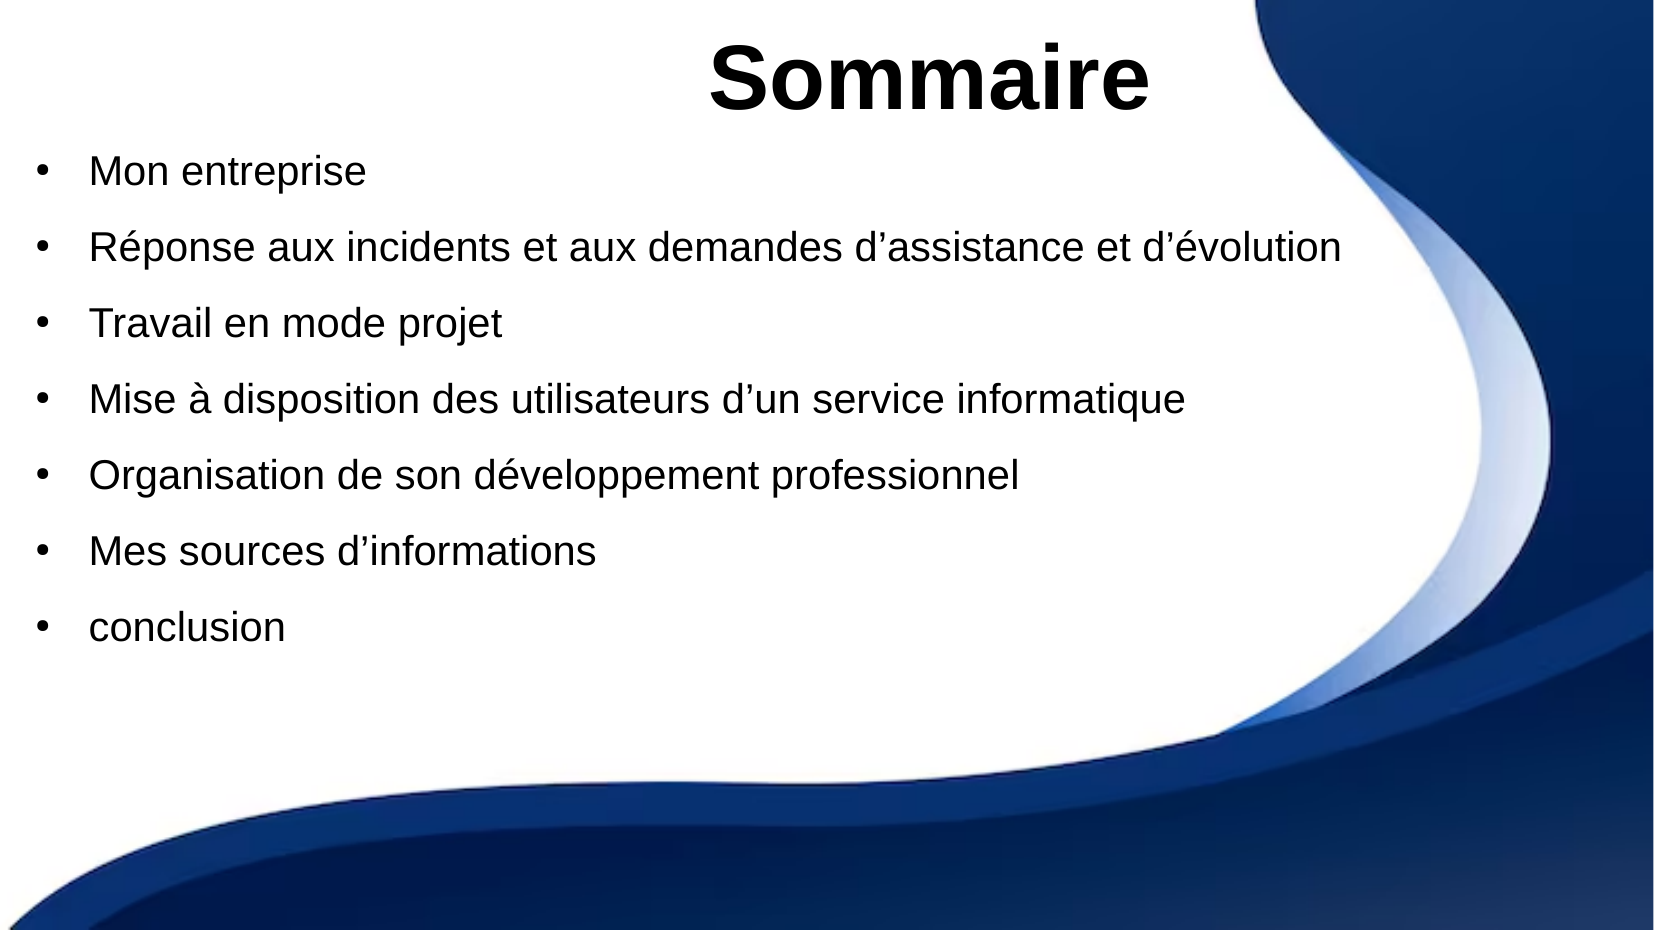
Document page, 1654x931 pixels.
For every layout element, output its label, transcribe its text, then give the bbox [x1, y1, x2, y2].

title Sommaire [561, 0, 1300, 147]
list Mon entreprise Réponse aux incidents et aux demandes d’assistance et d’évolution Travail en mode projet Mise à disposition des utilisateurs d’un service informatique Organisation de son développement professionnel Mes sources d’informations conclusion [17, 147, 1506, 688]
picture [0, 0, 1654, 930]
